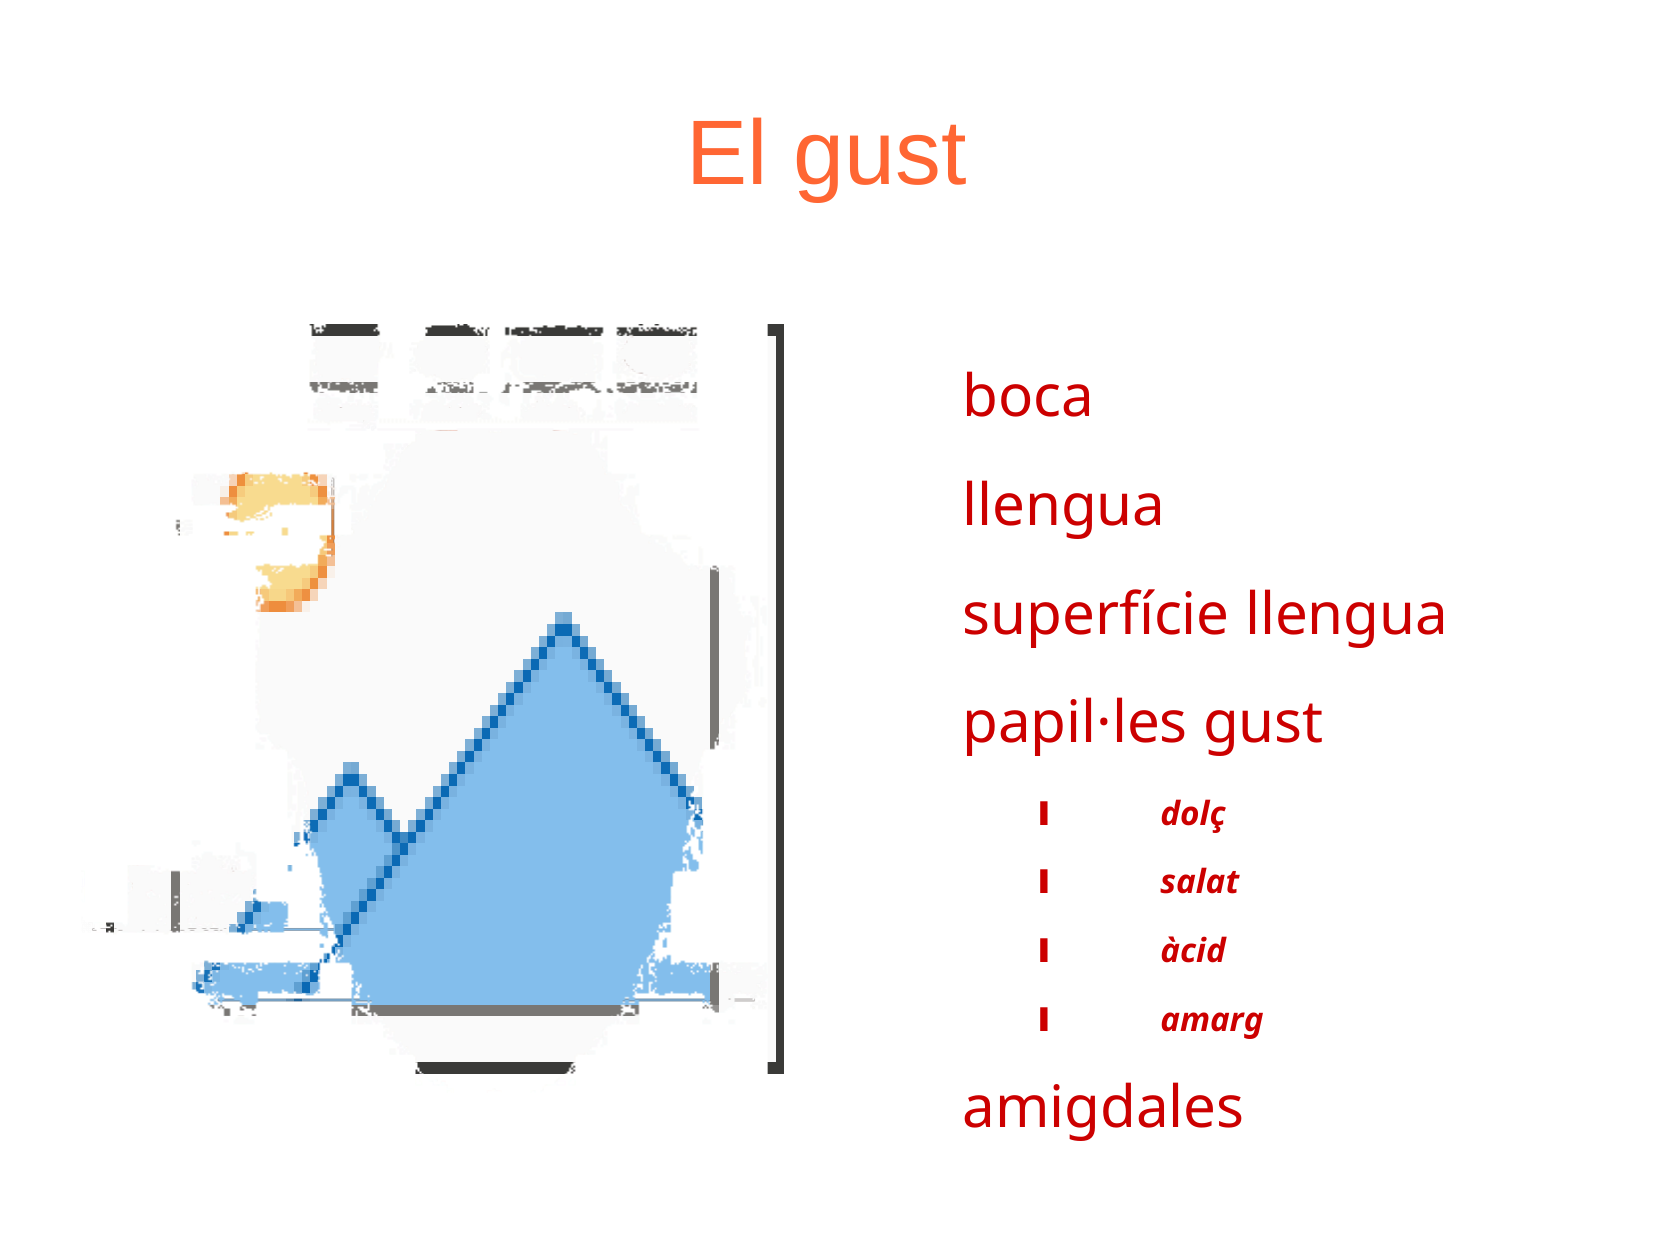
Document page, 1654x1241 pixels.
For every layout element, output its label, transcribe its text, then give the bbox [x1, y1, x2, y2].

picture [81, 290, 809, 1109]
list boca llengua superfície llengua papil·les gust y dolç y salat y àcid y amarg amigdales [944, 354, 1595, 1094]
title El gust [82, 56, 1571, 250]
